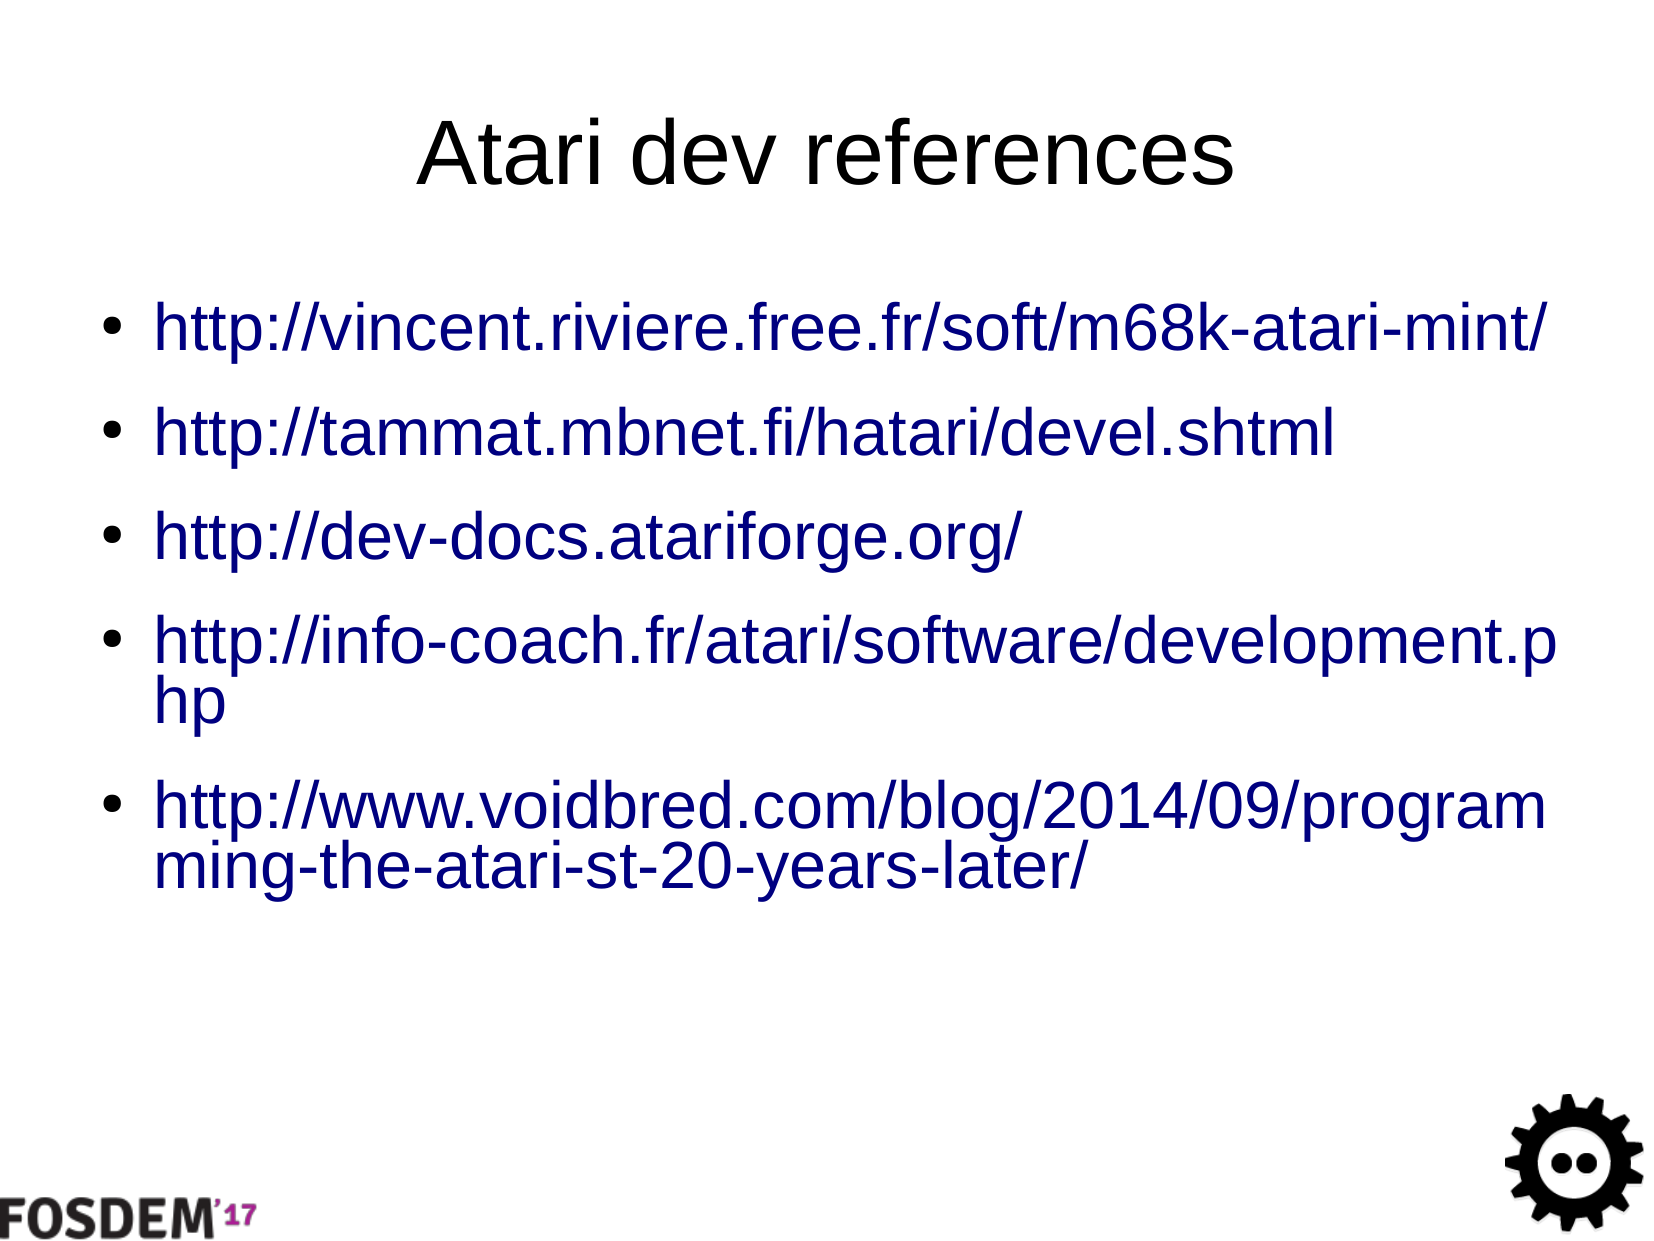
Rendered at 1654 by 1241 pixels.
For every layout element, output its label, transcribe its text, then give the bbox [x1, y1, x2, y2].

list http://vincent.riviere.free.fr/soft/m68k-atari-mint/ http://tammat.mbnet.fi/hatari/devel.shtml http://dev-docs.atariforge.org/ http://info-coach.fr/atari/software/development.php http://www.voidbred.com/blog/2014/09/programming-the-atari-st-20-years-later/ [82, 290, 1571, 1010]
picture [1505, 1094, 1648, 1235]
picture [0, 1196, 258, 1241]
title Atari dev references [82, 49, 1571, 257]
